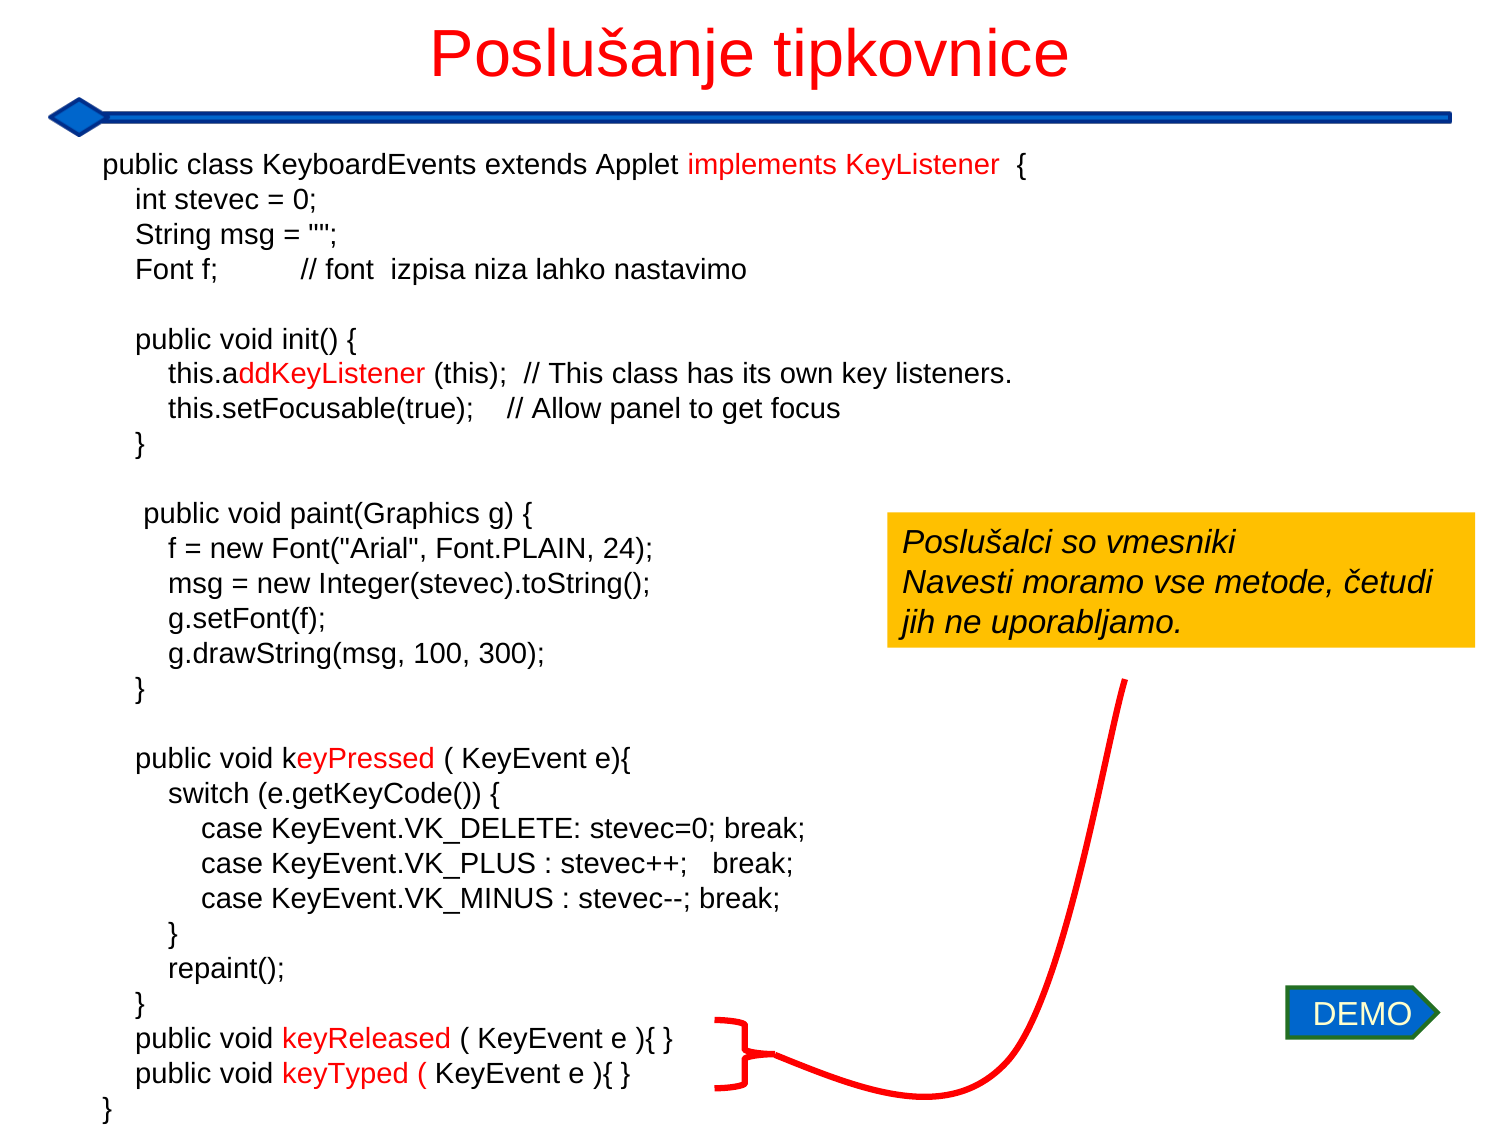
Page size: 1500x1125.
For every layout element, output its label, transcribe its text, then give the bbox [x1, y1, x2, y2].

picture [48, 100, 1452, 137]
text_box Poslušalci so vmesniki Navesti moramo vse metode, četudi jih ne uporabljamo. [887, 512, 1476, 648]
text_box DEMO [1287, 987, 1438, 1038]
text_box public class KeyboardEvents extends Applet implements KeyListener { int stevec = 0; String msg = ""; Font f; // font izpisa niza lahko nastavimo public void init() { this.addKeyListener (this); // This class has its own key listeners. this.setFocusable(true); // Allow panel to get focus } public void paint(Graphics g) { f = new Font("Arial", Font.PLAIN, 24); msg = new Integer(stevec).toString(); g.setFont(f); g.drawString(msg, 100, 300); } public void keyPressed ( KeyEvent e){ switch (e.getKeyCode()) { case KeyEvent.VK_DELETE: stevec=0; break; case KeyEvent.VK_PLUS : stevec++; break; case KeyEvent.VK_MINUS : stevec--; break; } repaint(); } public void keyReleased ( KeyEvent e ){ } public void keyTyped ( KeyEvent e ){ } } [87, 137, 1388, 1125]
title Poslušanje tipkovnice [12, 0, 1488, 100]
